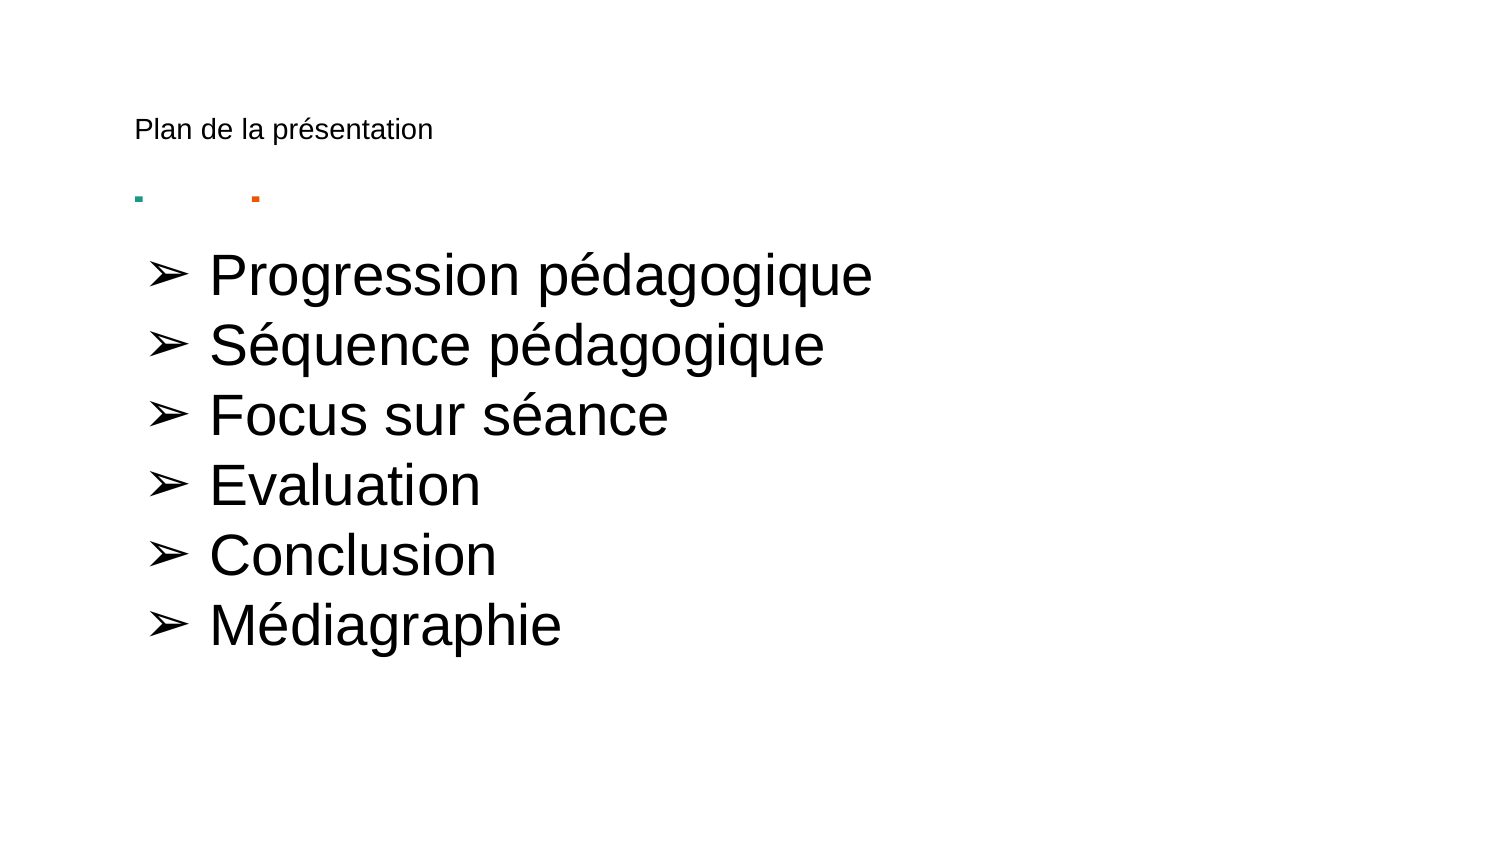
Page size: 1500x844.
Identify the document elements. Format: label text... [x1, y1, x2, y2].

list Progression pédagogique Séquence pédagogique Focus sur séance Evaluation Conclusion Médiagraphie [119, 222, 1381, 818]
title Plan de la présentation [119, 95, 1381, 183]
